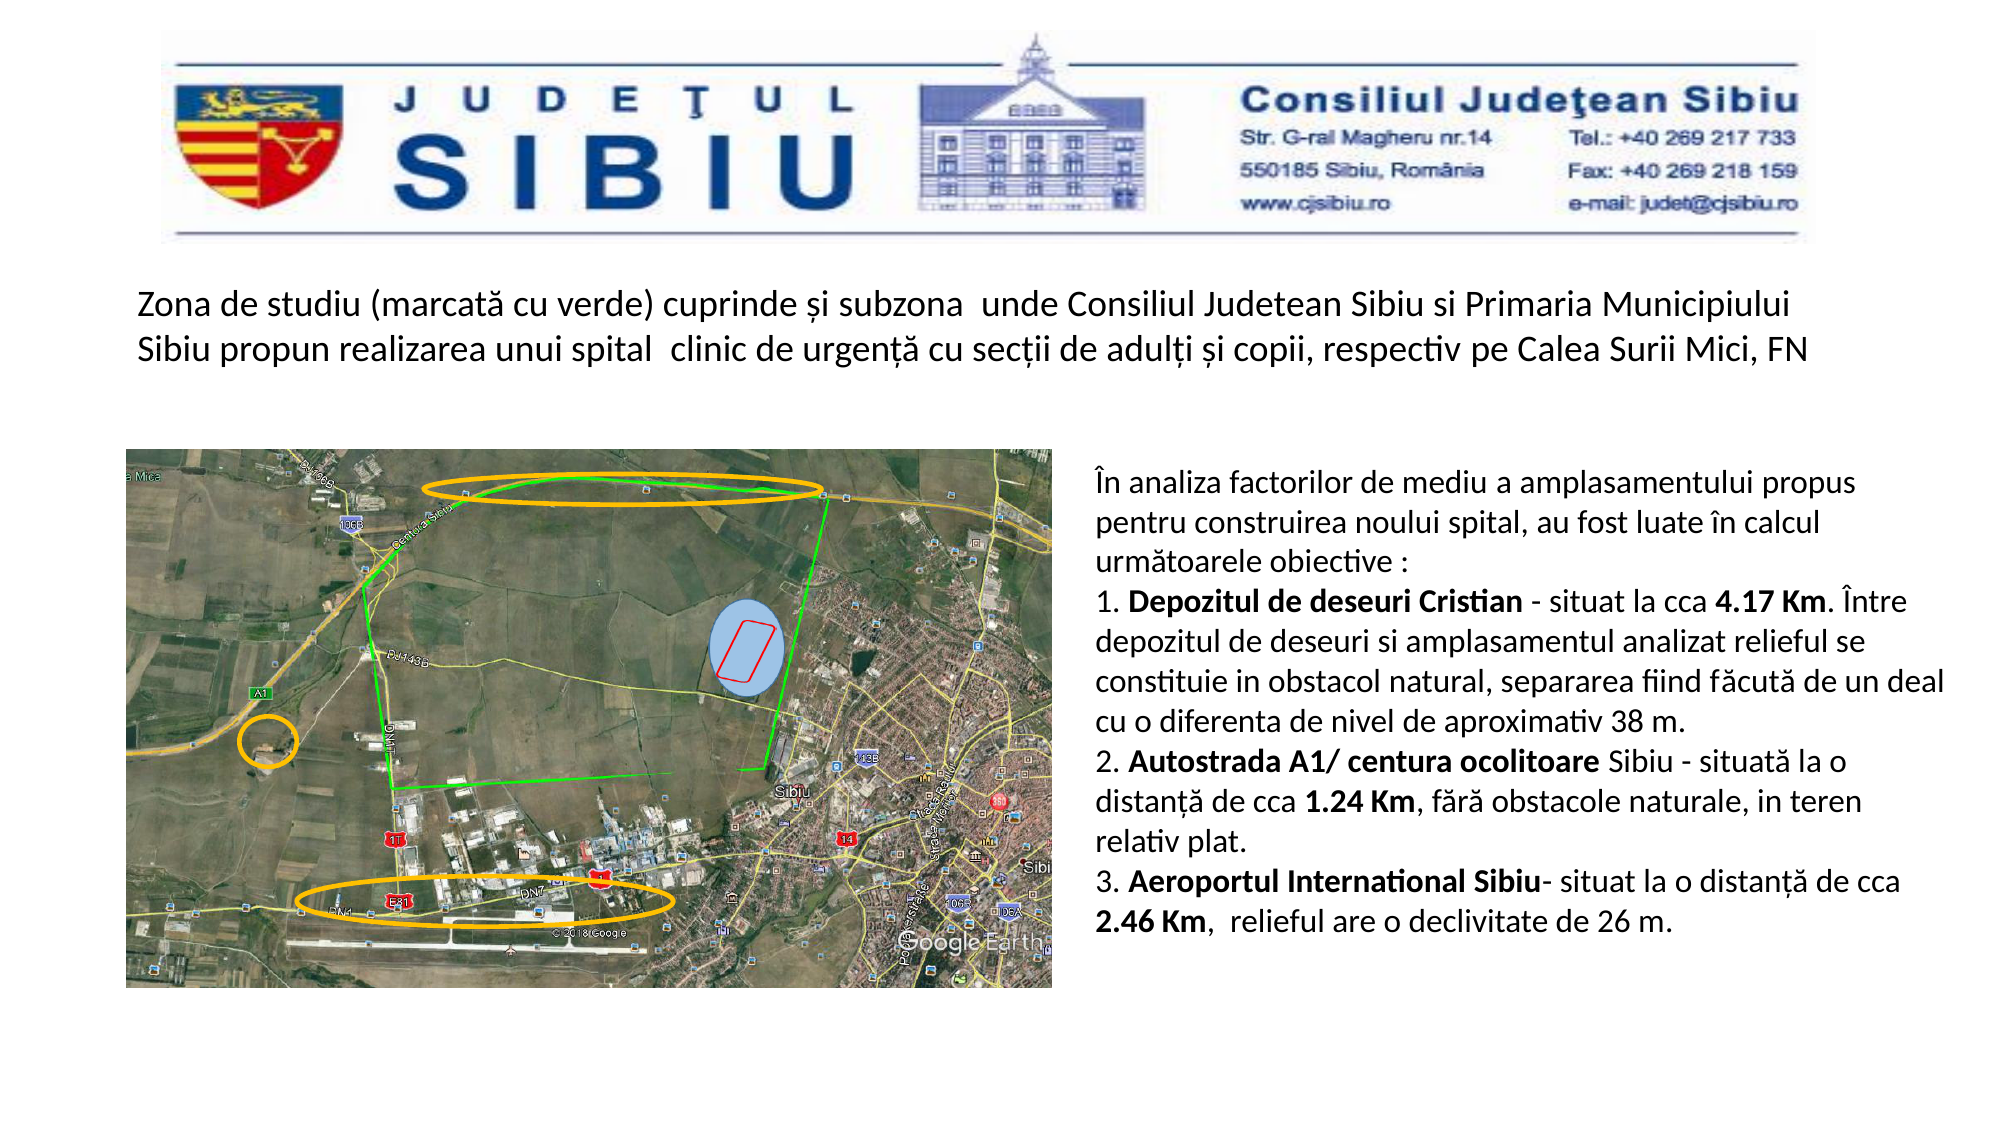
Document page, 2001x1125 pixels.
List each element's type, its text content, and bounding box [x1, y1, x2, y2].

text_box În analiza factorilor de mediu a amplasamentului propus pentru construirea noului spital, au fost luate în calcul următoarele obiective : 1. Depozitul de deseuri Cristian - situat la cca 4.17 Km. Între depozitul de deseuri si amplasamentul analizat relieful se constituie in obstacol natural, separarea fiind făcută de un deal cu o diferenta de nivel de aproximativ 38 m. 2. Autostrada A1/ centura ocolitoare Sibiu - situată la o distanță de cca 1.24 Km, fără obstacole naturale, in teren relativ plat. 3. Aeroportul International Sibiu- situat la o distanță de cca 2.46 Km, relieful are o declivitate de 26 m. [1080, 452, 1967, 947]
text_box Zona de studiu (marcată cu verde) cuprinde și subzona unde Consiliul Judetean Sibiu si Primaria Municipiului Sibiu propun realizarea unui spital clinic de urgență cu secții de adulți și copii, respectiv pe Calea Surii Mici, FN [122, 272, 1875, 377]
picture [161, 30, 1816, 244]
picture [126, 449, 1052, 988]
